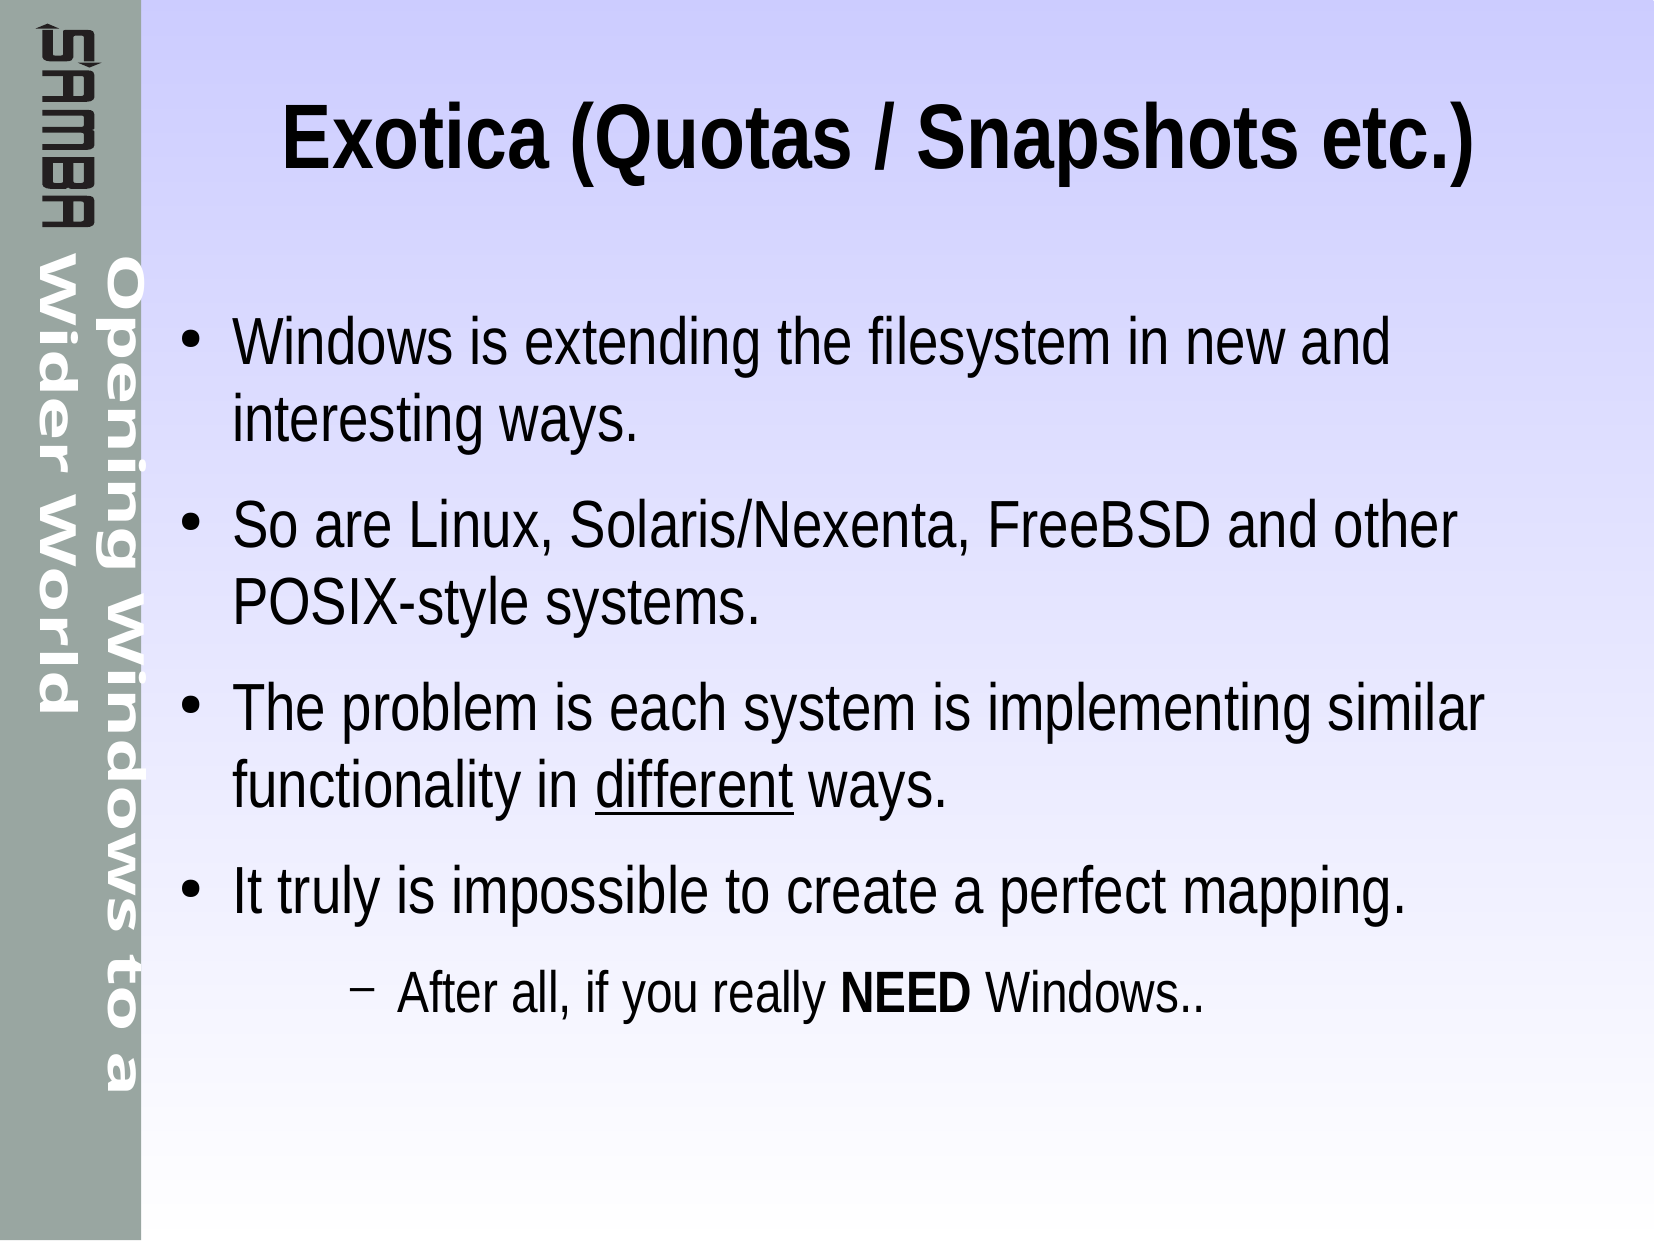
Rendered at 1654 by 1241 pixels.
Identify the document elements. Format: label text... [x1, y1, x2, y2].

title Exotica (Quotas / Snapshots etc.) [173, 28, 1586, 243]
list Windows is extending the filesystem in new and interesting ways. So are Linux, Solaris/Nexenta, FreeBSD and other POSIX-style systems. The problem is each system is implementing similar functionality in different ways. It truly is impossible to create a perfect mapping. After all, if you really NEED Windows.. [161, 302, 1574, 1211]
